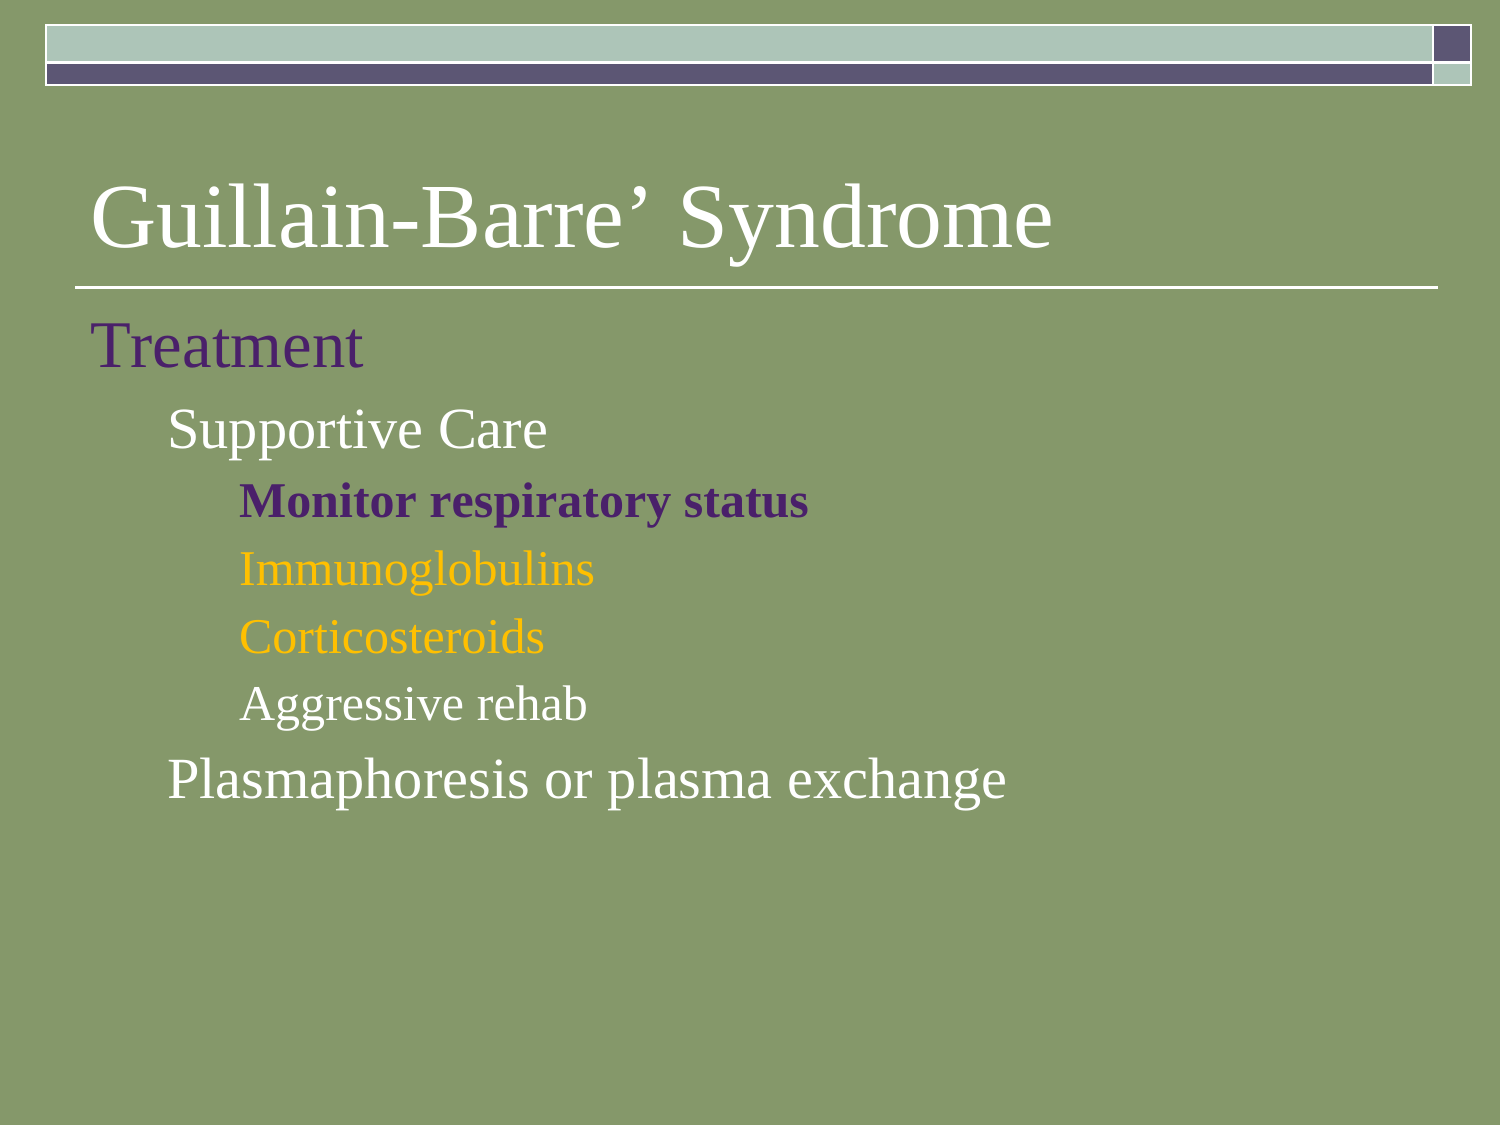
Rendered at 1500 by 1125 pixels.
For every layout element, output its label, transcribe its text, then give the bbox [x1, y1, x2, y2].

title Guillain-Barre’ Syndrome [75, 87, 1426, 275]
list Treatment Supportive Care Monitor respiratory status Immunoglobulins Corticosteroids Aggressive rehab Plasmaphoresis or plasma exchange [75, 299, 1426, 1006]
